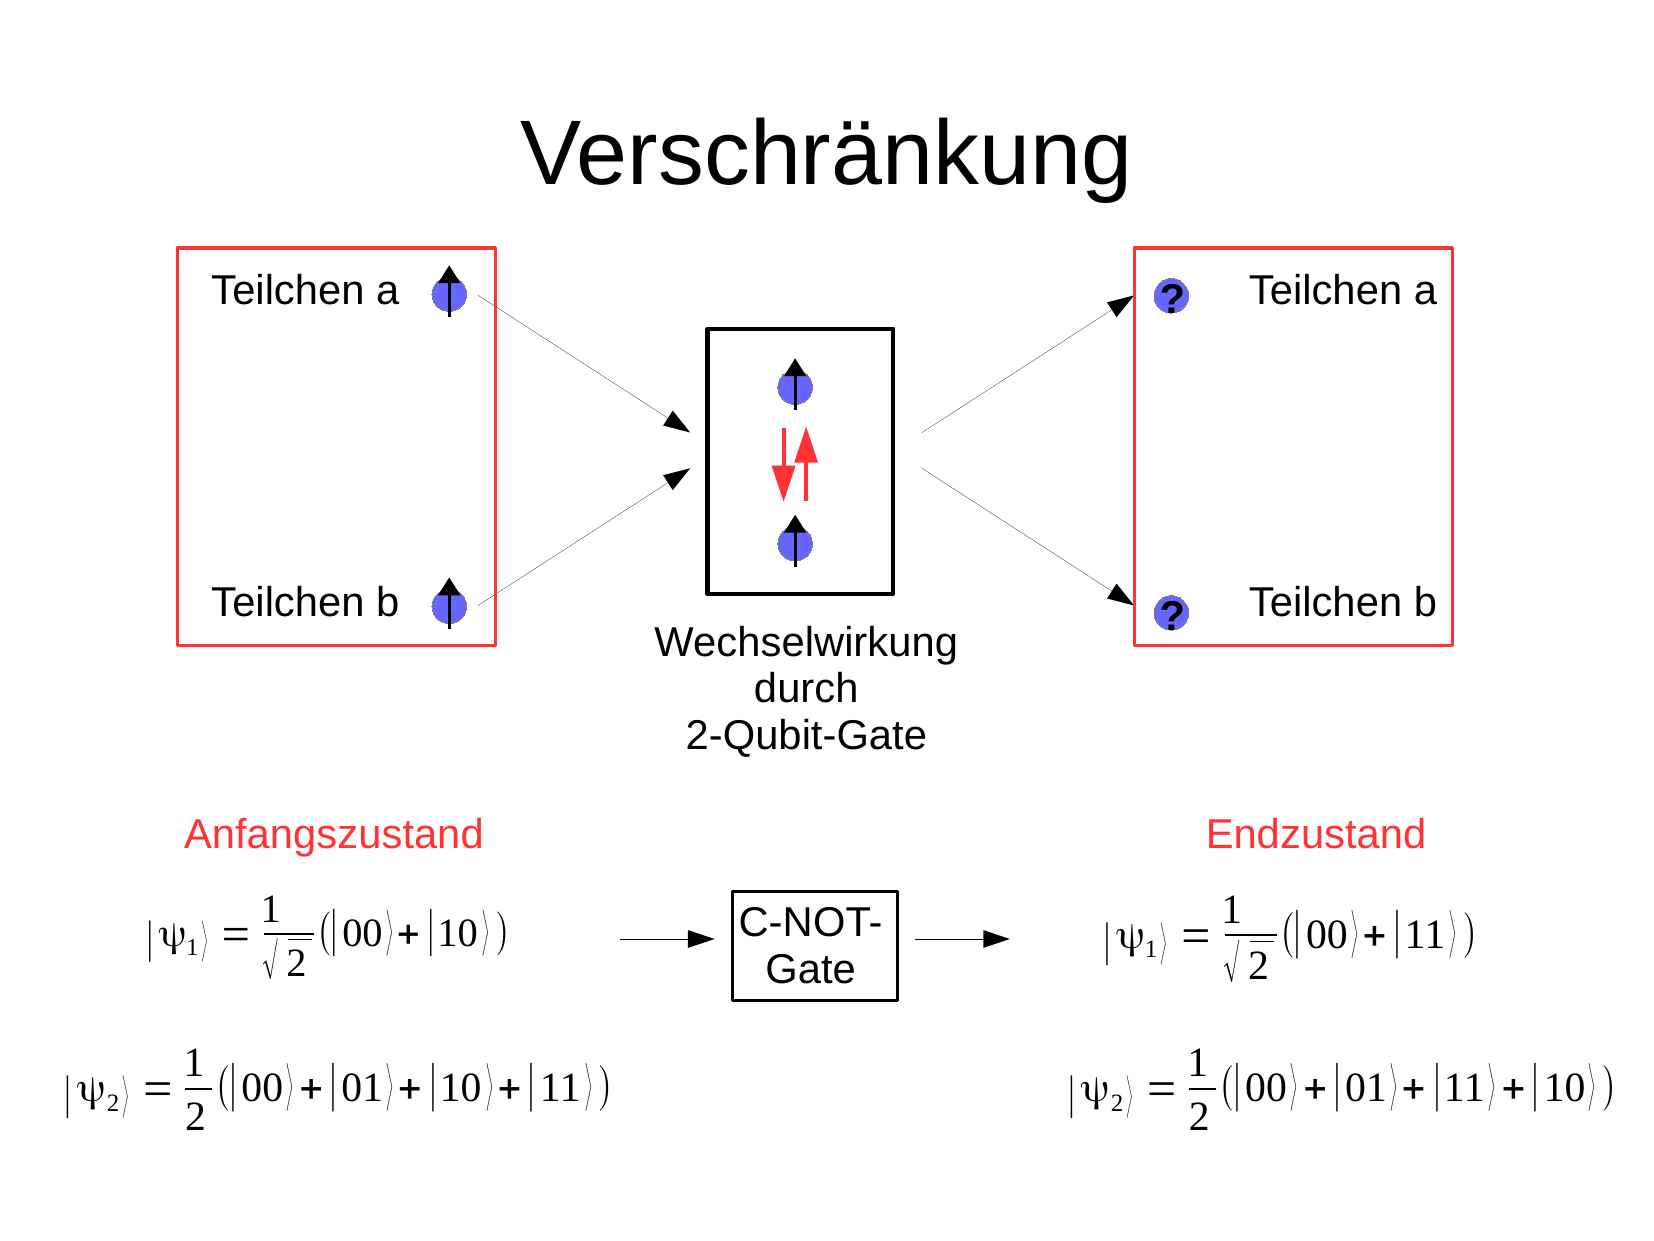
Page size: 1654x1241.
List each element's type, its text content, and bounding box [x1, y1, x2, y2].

chart [138, 885, 514, 987]
title Verschränkung [1136, 250, 1451, 257]
title Verschränkung [179, 250, 494, 257]
chart [55, 1039, 618, 1140]
text_box Teilchen b [1454, 570, 1464, 636]
text_box Teilchen a [1454, 259, 1464, 325]
text_box [431, 591, 448, 624]
text_box C-NOT- Gate [723, 891, 898, 1001]
text_box Teilchen b [1234, 570, 1451, 636]
text_box ? [1144, 647, 1203, 651]
text_box [777, 373, 794, 405]
chart [1059, 1039, 1622, 1140]
chart [1094, 885, 1483, 990]
title Verschränkung [82, 49, 1571, 257]
text_box ? [1144, 267, 1203, 334]
text_box [451, 592, 467, 624]
text_box Anfangszustand [169, 803, 520, 865]
text_box [431, 279, 448, 312]
text_box Teilchen a [196, 259, 426, 325]
text_box Wechselwirkung durch 2-Qubit-Gate [639, 611, 991, 775]
text_box Endzustand [1191, 803, 1442, 865]
text_box [797, 373, 813, 405]
text_box Teilchen a [1234, 259, 1451, 325]
text_box [451, 279, 467, 312]
text_box ? [1144, 585, 1203, 644]
text_box Teilchen b [196, 570, 426, 636]
text_box [777, 528, 794, 561]
text_box [797, 529, 813, 561]
